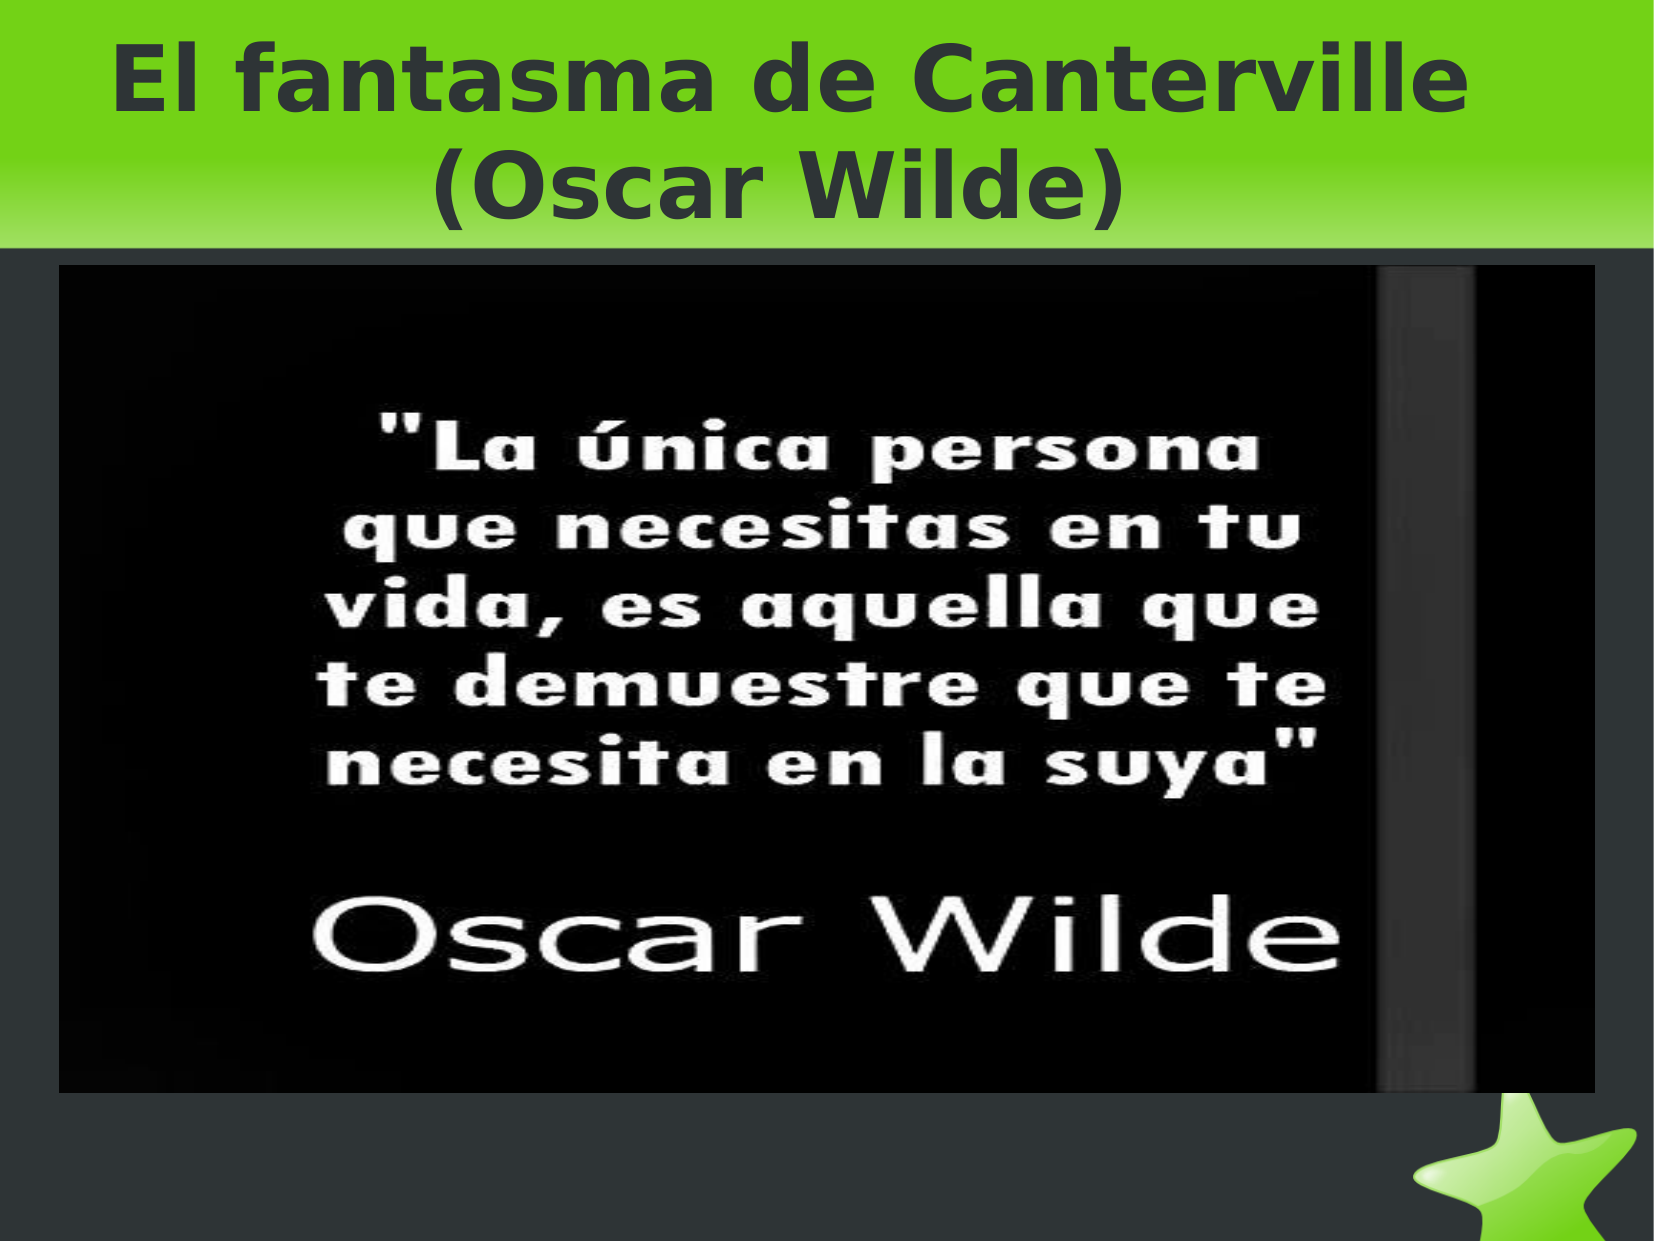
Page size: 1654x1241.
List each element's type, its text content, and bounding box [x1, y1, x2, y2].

title El fantasma de Canterville (Oscar Wilde) [76, 25, 1565, 240]
picture [0, 0, 1654, 1241]
